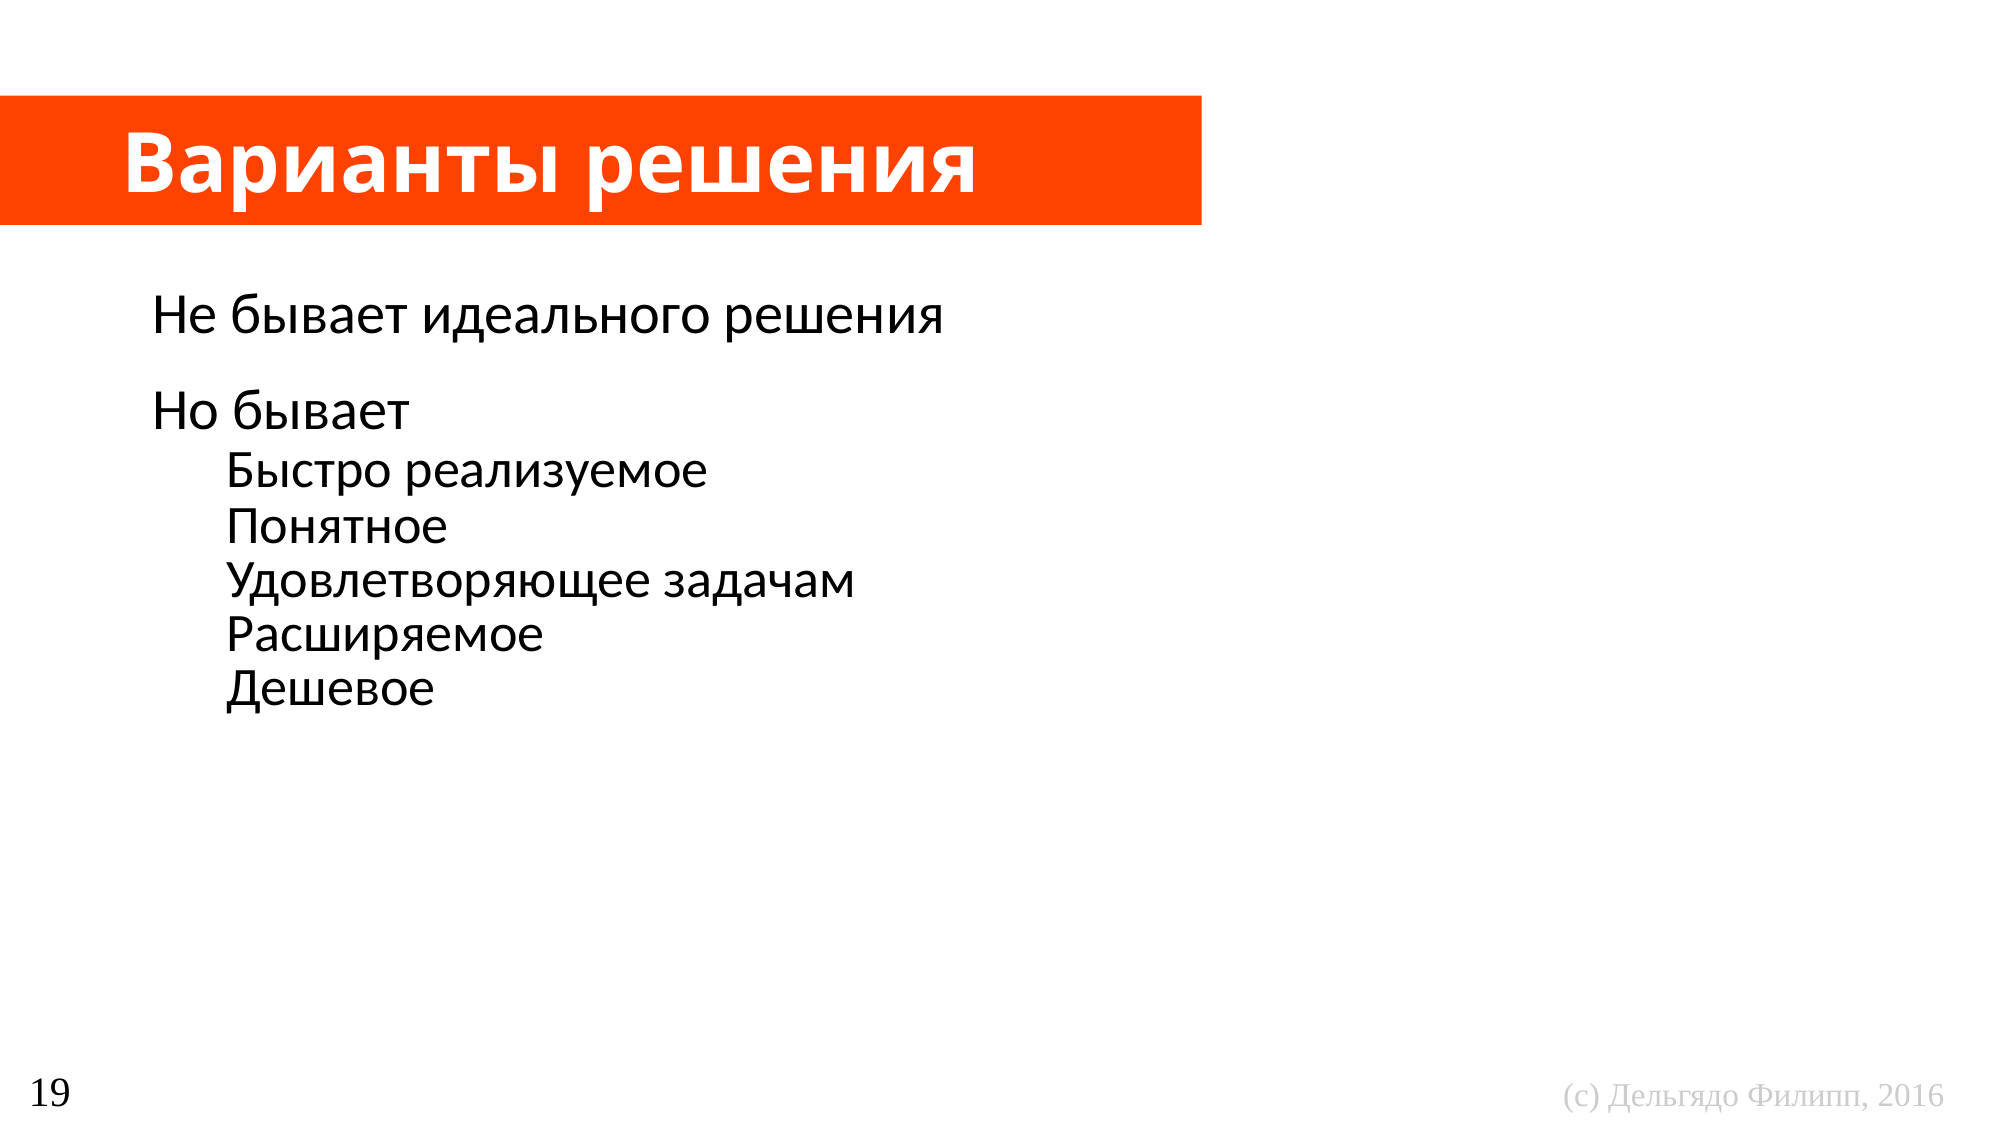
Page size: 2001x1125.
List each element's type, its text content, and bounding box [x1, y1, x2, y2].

list Не бывает идеального решения Но бывает Быстро реализуемое Понятное Удовлетворяющее задачам Расширяемое Дешевое [137, 282, 1863, 1014]
title Варианты решения [0, 95, 1202, 225]
